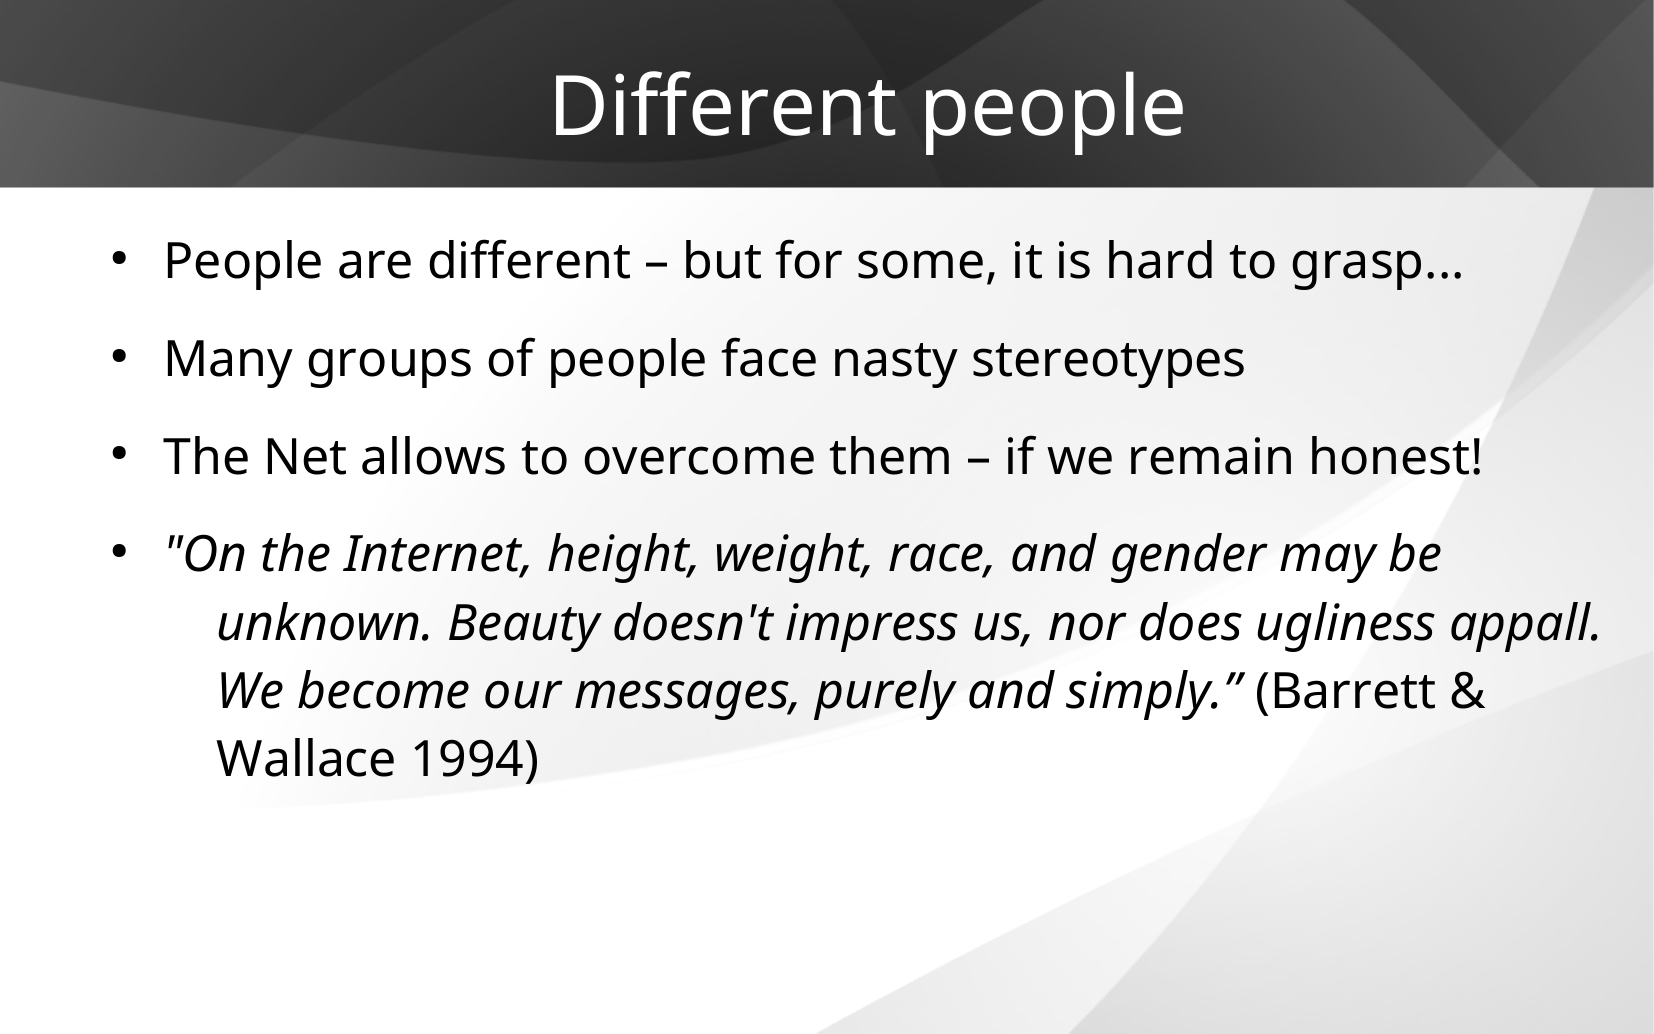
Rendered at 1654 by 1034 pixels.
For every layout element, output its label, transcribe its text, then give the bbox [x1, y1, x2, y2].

title Different people [124, 0, 1613, 208]
list People are different – but for some, it is hard to grasp... Many groups of people face nasty stereotypes The Net allows to overcome them – if we remain honest! "On the Internet, height, weight, race, and gender may be unknown. Beauty doesn't impress us, nor does ugliness appall. We become our messages, purely and simply.” (Barrett & Wallace 1994) [75, 225, 1613, 1013]
picture [0, 0, 1654, 1034]
